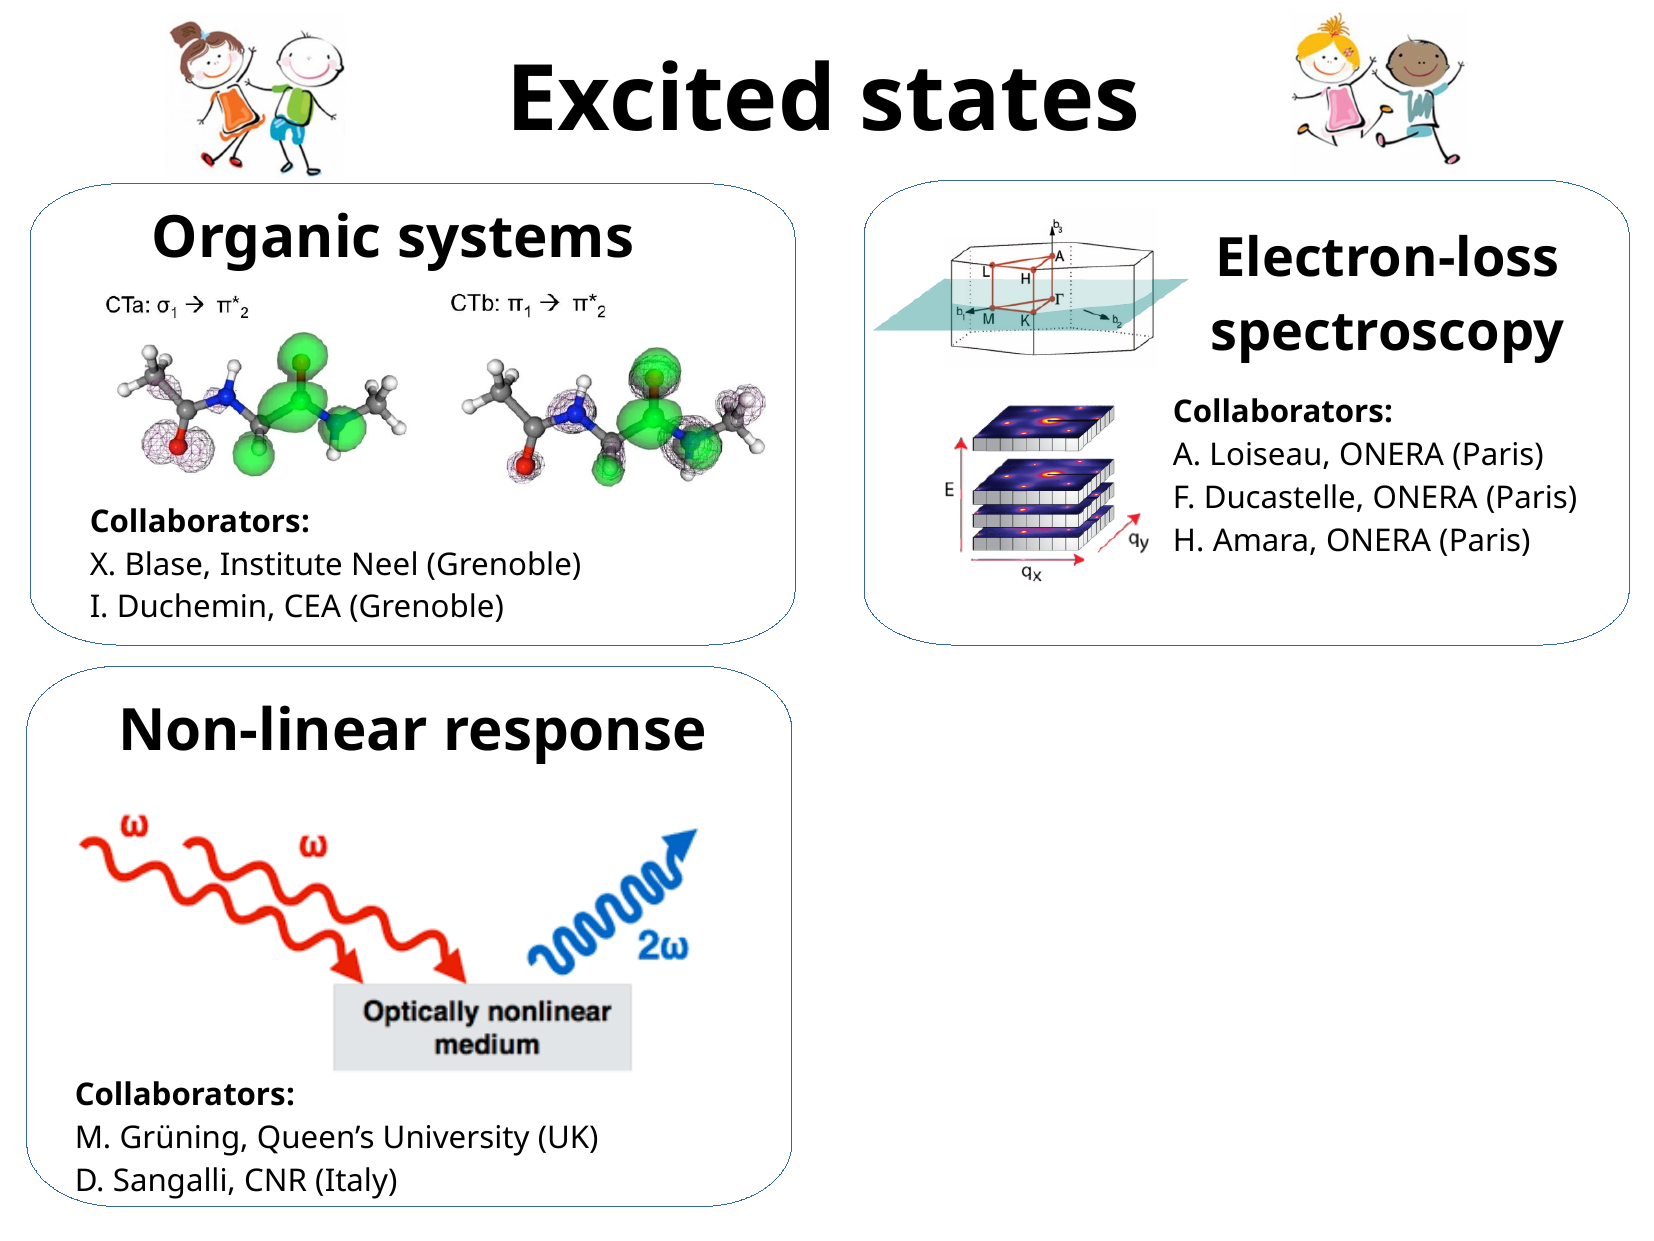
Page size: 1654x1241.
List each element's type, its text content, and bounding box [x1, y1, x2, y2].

picture [450, 280, 774, 491]
text_box Non-linear response [60, 632, 766, 824]
text_box Collaborators: X. Blase, Institute Neel (Grenoble) I. Duchemin, CEA (Grenoble) [75, 491, 751, 623]
text_box Collaborators: M. Grüning, Queen’s University (UK) D. Sangalli, CNR (Italy) [60, 1065, 736, 1197]
text_box Organic systems [71, 181, 715, 287]
picture [74, 809, 706, 1081]
title Excited states [260, 12, 1290, 178]
picture [105, 290, 411, 489]
picture [873, 186, 1221, 587]
text_box Electron-loss spectroscopy [1170, 203, 1606, 381]
text_box Collaborators: A. Loiseau, ONERA (Paris) F. Ducastelle, ONERA (Paris) H. Amara, ONERA (Paris) [1158, 381, 1624, 552]
picture [165, 14, 345, 180]
picture [1290, 10, 1468, 178]
